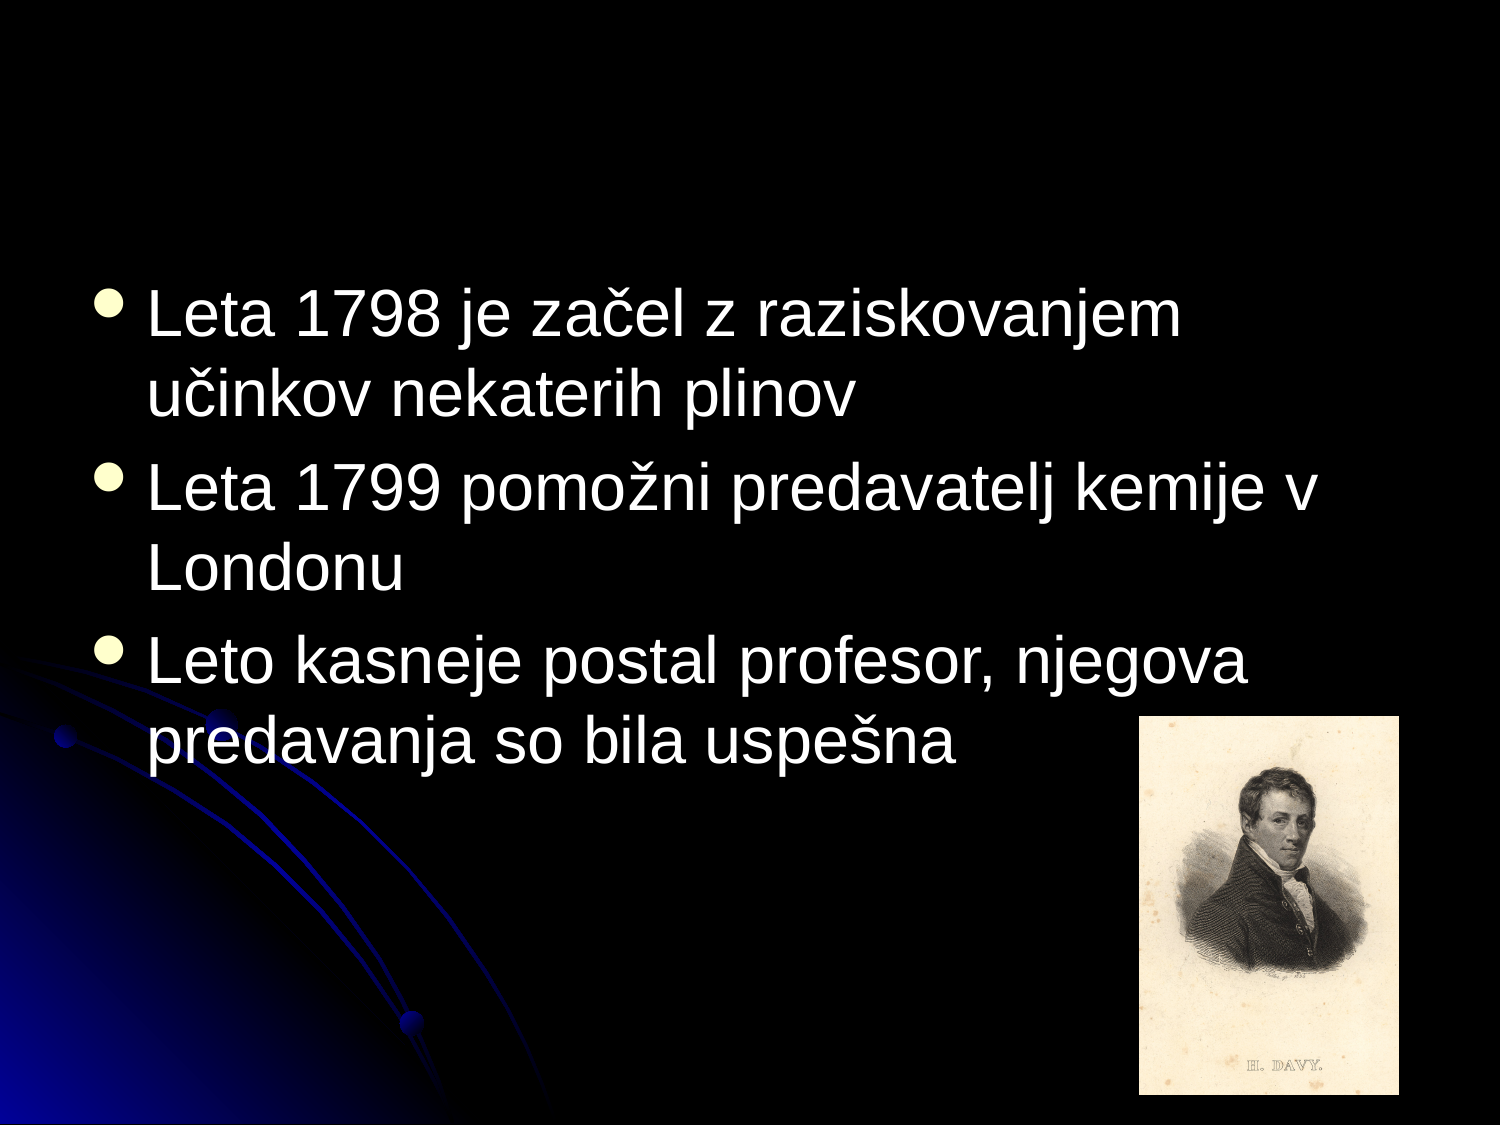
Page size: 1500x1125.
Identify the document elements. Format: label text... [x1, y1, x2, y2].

picture [1139, 716, 1399, 1095]
list Leta 1798 je začel z raziskovanjem učinkov nekaterih plinov Leta 1799 pomožni predavatelj kemije v Londonu Leto kasneje postal profesor, njegova predavanja so bila uspešna [75, 262, 1425, 1006]
